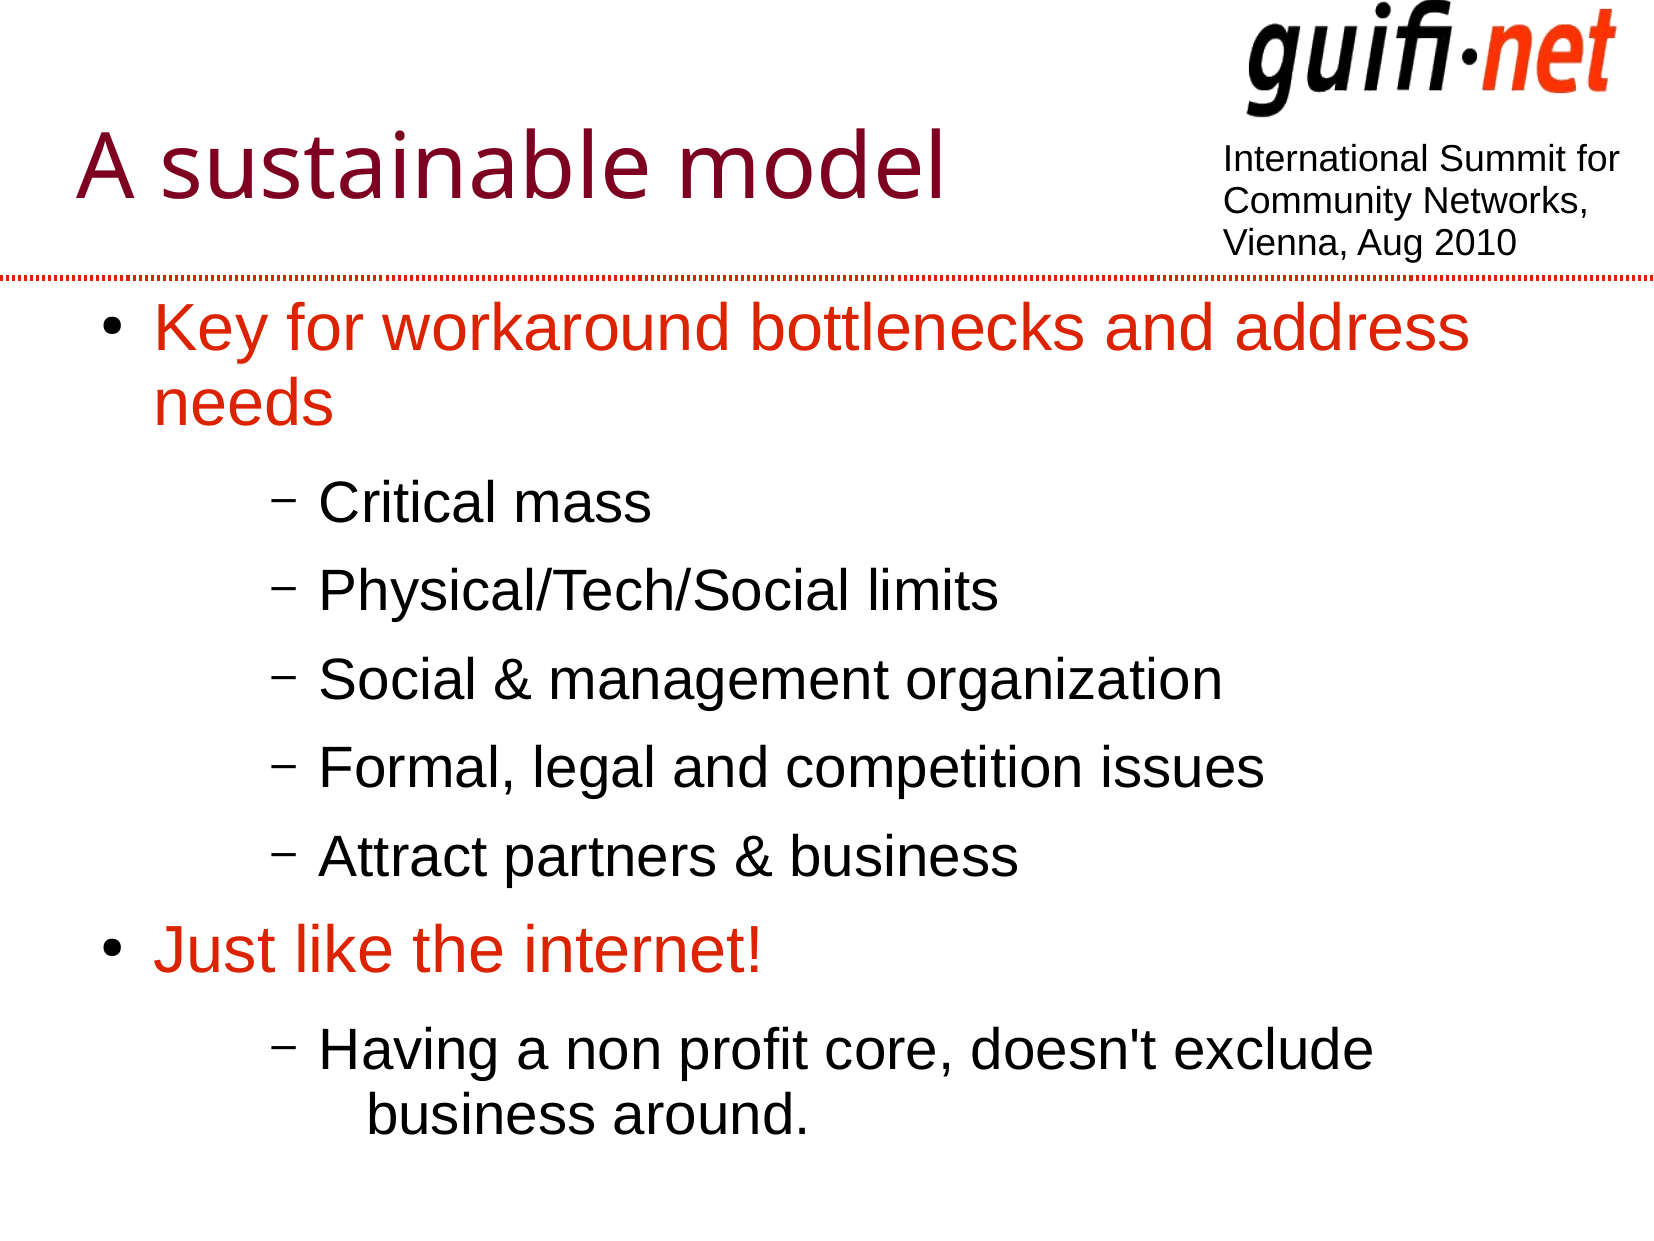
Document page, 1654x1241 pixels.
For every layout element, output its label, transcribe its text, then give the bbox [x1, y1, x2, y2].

picture [1240, 0, 1625, 119]
list Key for workaround bottlenecks and address needs Critical mass Physical/Tech/Social limits Social & management organization Formal, legal and competition issues Attract partners & business Just like the internet! Having a non profit core, doesn't exclude business around. [82, 290, 1571, 1241]
title A sustainable model [76, 66, 1093, 259]
